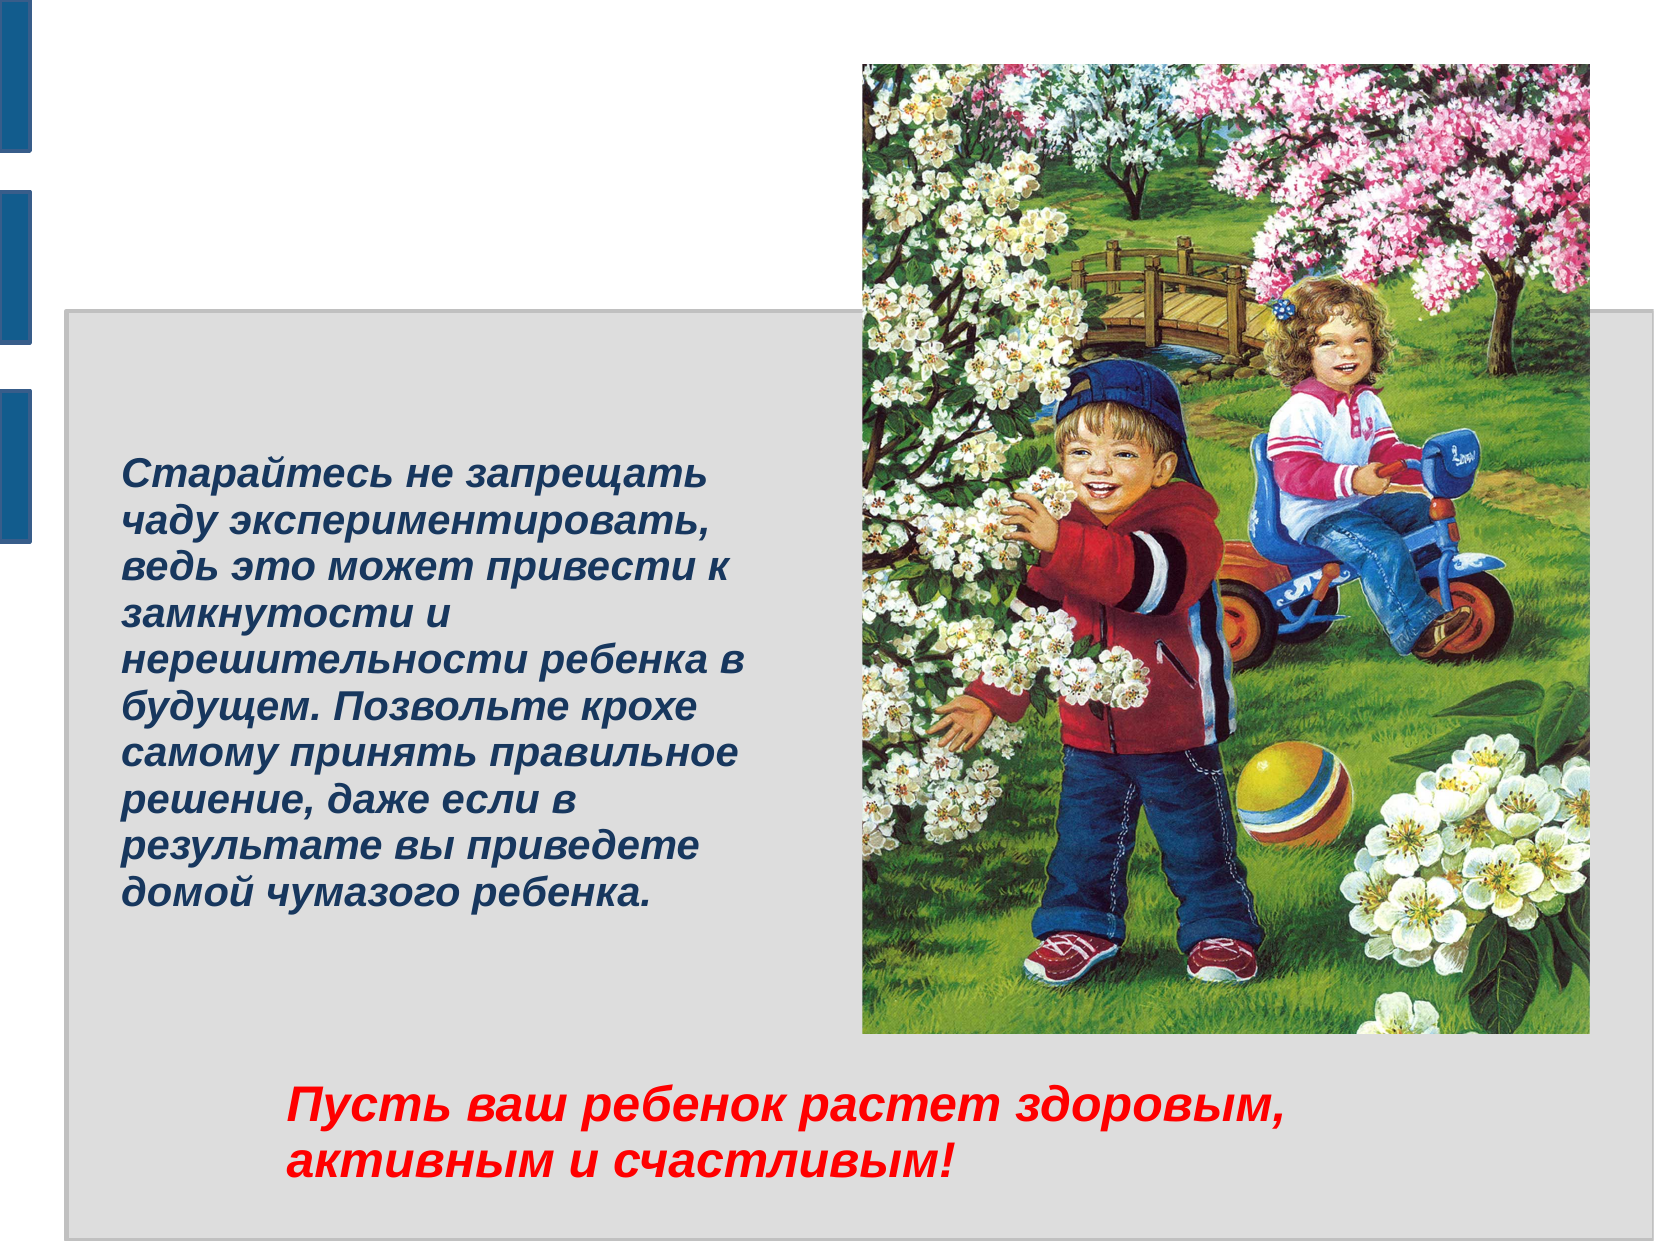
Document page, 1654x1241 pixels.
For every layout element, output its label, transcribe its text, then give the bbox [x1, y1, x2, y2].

picture [862, 64, 1590, 1034]
text_box Пусть ваш ребенок растет здоровым, активным и счастливым! [272, 1069, 1358, 1195]
text_box Старайтесь не запрещать чаду экспериментировать, ведь это может привести к замкнутости и нерешительности ребенка в будущем. Позвольте крохе самому принять правильное решение, даже если в результате вы приведете домой чумазого ребенка. [106, 443, 827, 922]
